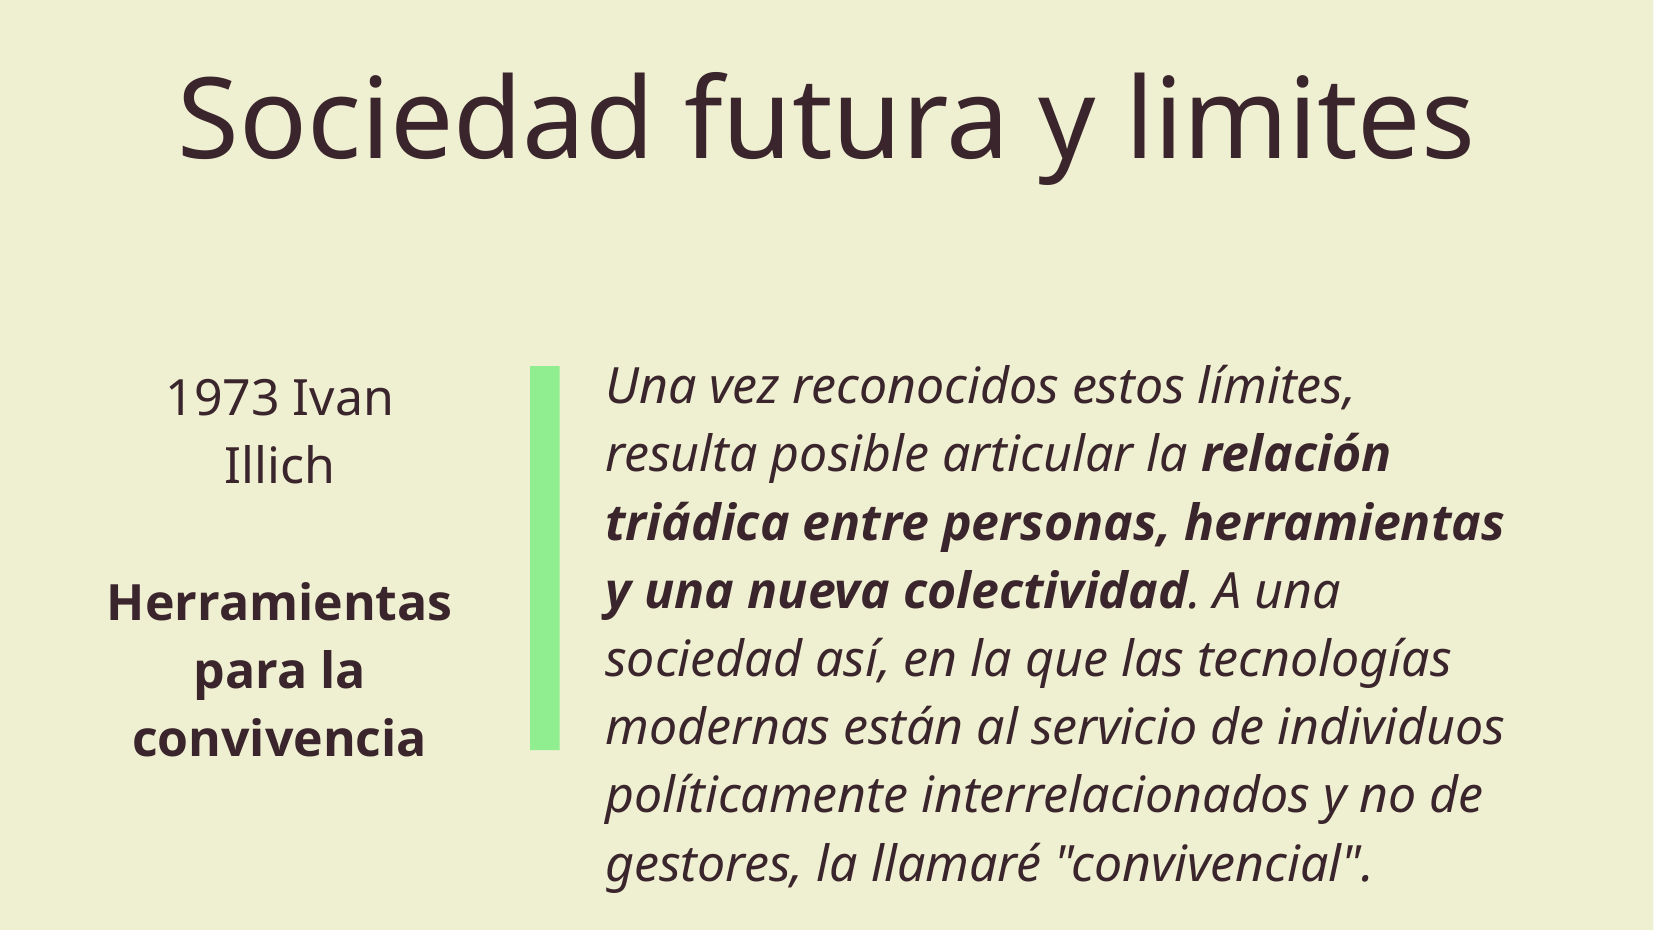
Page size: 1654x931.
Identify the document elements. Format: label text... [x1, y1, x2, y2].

text_box [530, 366, 560, 751]
text_box Una vez reconocidos estos límites, resulta posible articular la relación triádica entre personas, herramientas y una nueva colectividad. A una sociedad así, en la que las tecnologías modernas están al servicio de individuos políticamente interrelacionados y no de gestores, la llamaré "convivencial". [590, 342, 1536, 776]
title Sociedad futura y limites [82, 37, 1571, 193]
text_box 1973 Ivan Illich Herramientas para la convivencia [87, 351, 473, 783]
